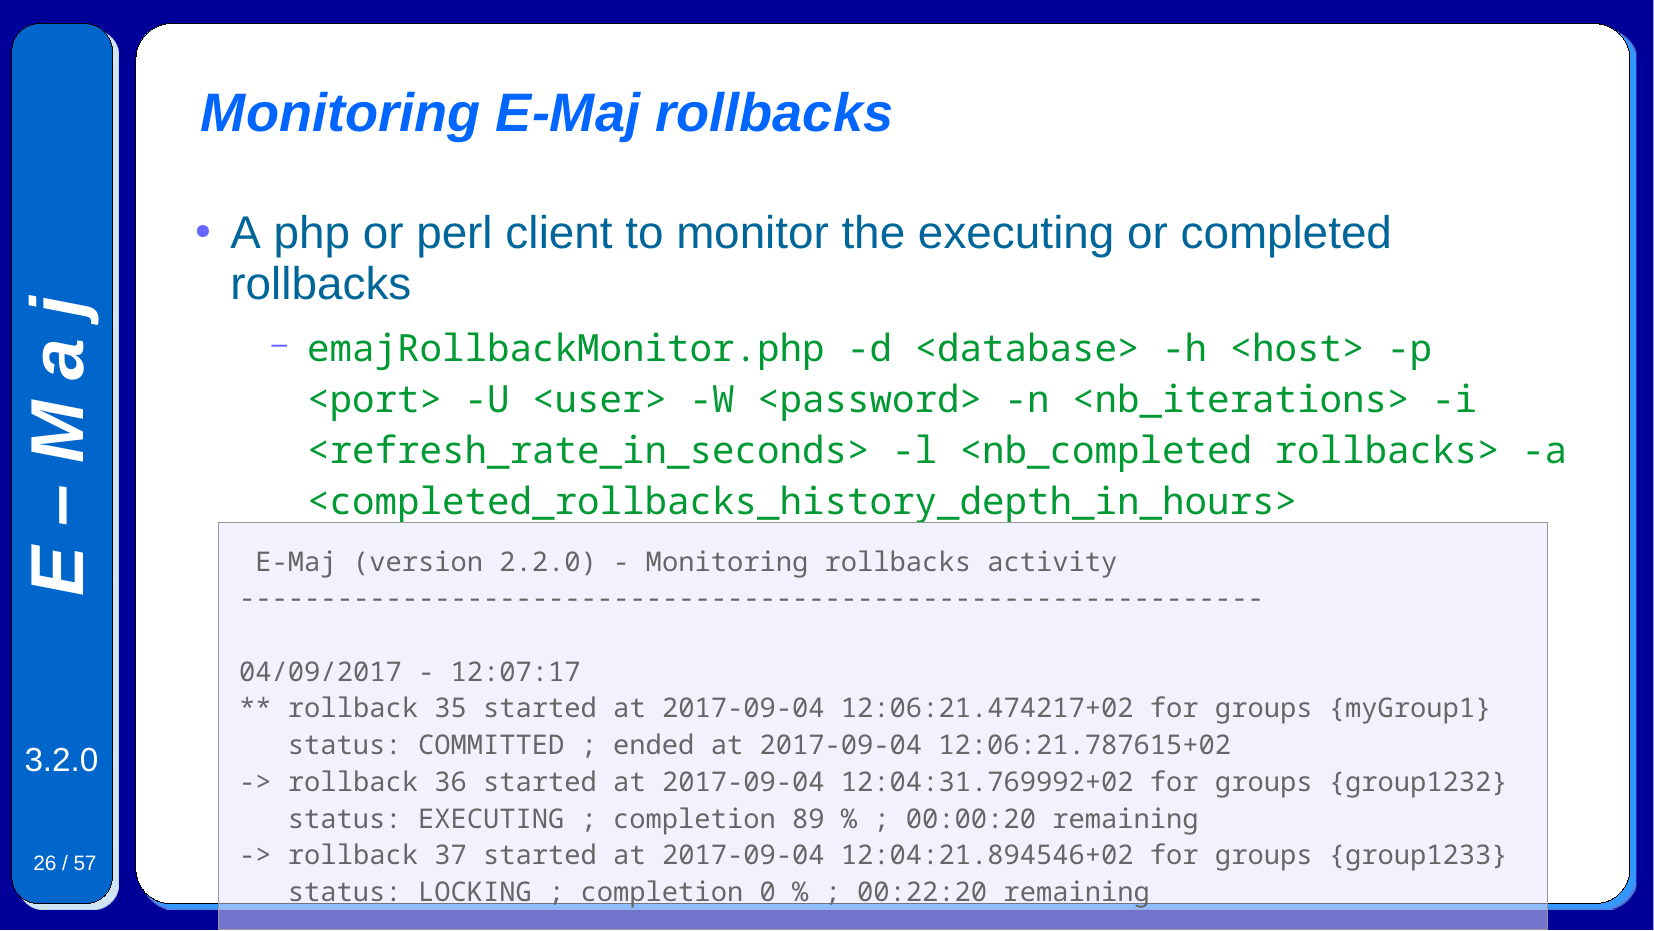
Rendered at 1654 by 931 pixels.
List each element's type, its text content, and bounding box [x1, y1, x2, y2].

list A php or perl client to monitor the executing or completed rollbacks emajRollbackMonitor.php -d <database> -h <host> -p <port> -U <user> -W <password> -n <nb_iterations> -i <refresh_rate_in_seconds> -l <nb_completed rollbacks> -a <completed_rollbacks_history_depth_in_hours> [177, 206, 1587, 502]
title Monitoring E-Maj rollbacks [200, 34, 1575, 191]
text_box E-Maj (version 2.2.0) - Monitoring rollbacks activity --------------------------------------------------------------- 04/09/2017 - 12:07:17 ** rollback 35 started at 2017-09-04 12:06:21.474217+02 for groups {myGroup1} status: COMMITTED ; ended at 2017-09-04 12:06:21.787615+02 -> rollback 36 started at 2017-09-04 12:04:31.769992+02 for groups {group1232} status: EXECUTING ; completion 89 % ; 00:00:20 remaining -> rollback 37 started at 2017-09-04 12:04:21.894546+02 for groups {group1233} status: LOCKING ; completion 0 % ; 00:22:20 remaining [218, 522, 1548, 878]
